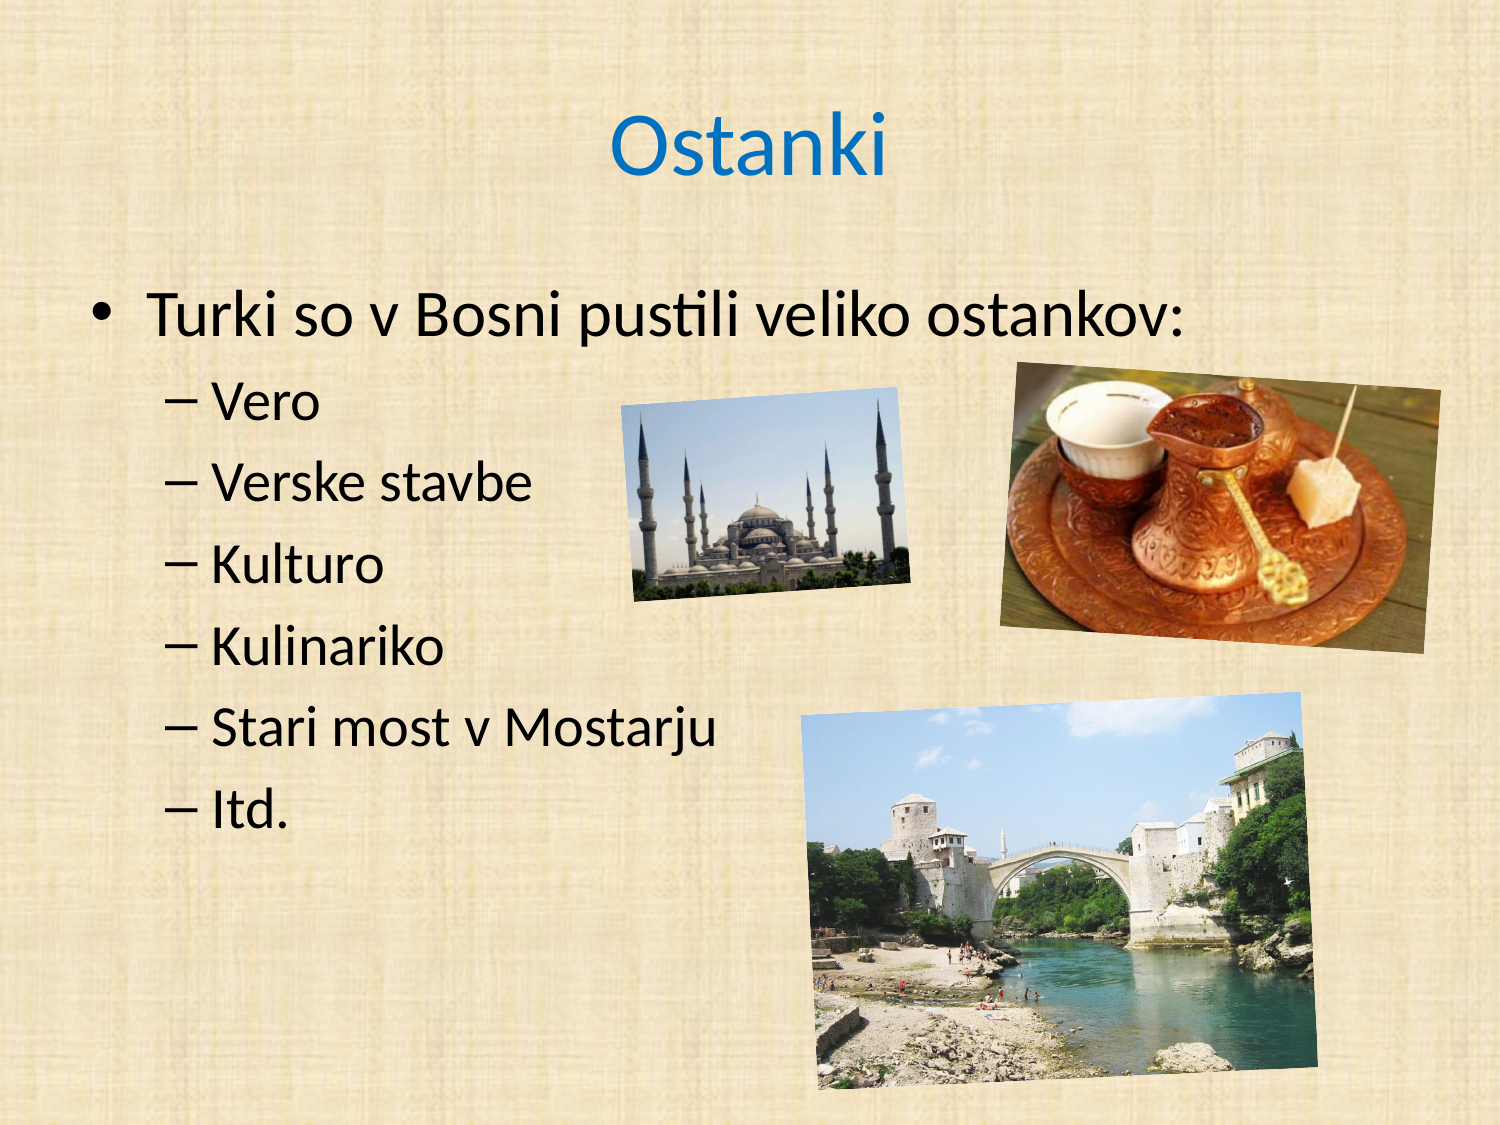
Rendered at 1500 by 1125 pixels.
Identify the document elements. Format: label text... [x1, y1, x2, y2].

picture [0, 0, 1500, 1125]
title Ostanki [75, 45, 1425, 233]
list Turki so v Bosni pustili veliko ostankov: Vero Verske stavbe Kulturo Kulinariko Stari most v Mostarju Itd. [75, 262, 1425, 1005]
